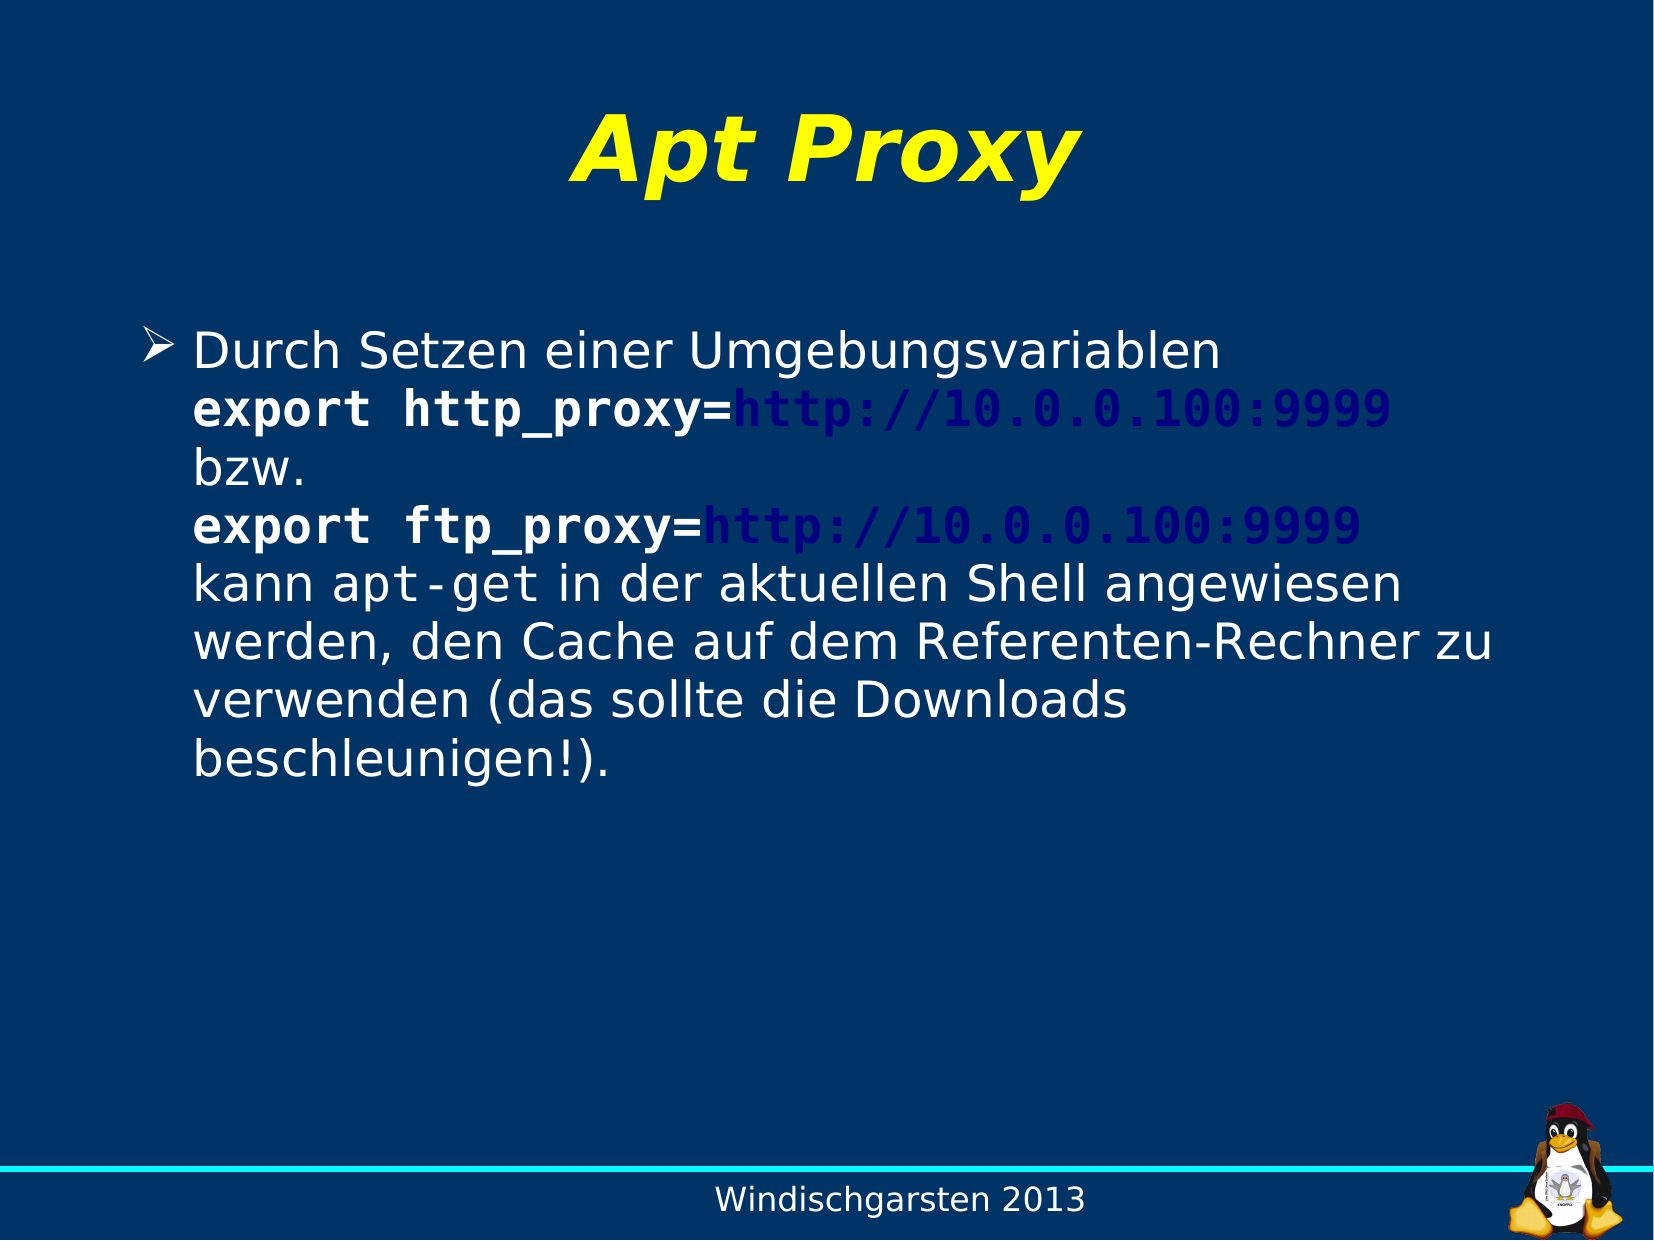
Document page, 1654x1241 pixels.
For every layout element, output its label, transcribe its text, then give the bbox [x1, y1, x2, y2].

picture [1505, 1100, 1625, 1241]
list Durch Setzen einer Umgebungsvariablen export http_proxy=http://10.0.0.100:9999 bzw. export ftp_proxy=http://10.0.0.100:9999 kann apt-get in der aktuellen Shell angewiesen werden, den Cache auf dem Referenten-Rechner zu verwenden (das sollte die Downloads beschleunigen!). [121, 322, 1561, 857]
title Apt Proxy [121, 46, 1534, 254]
